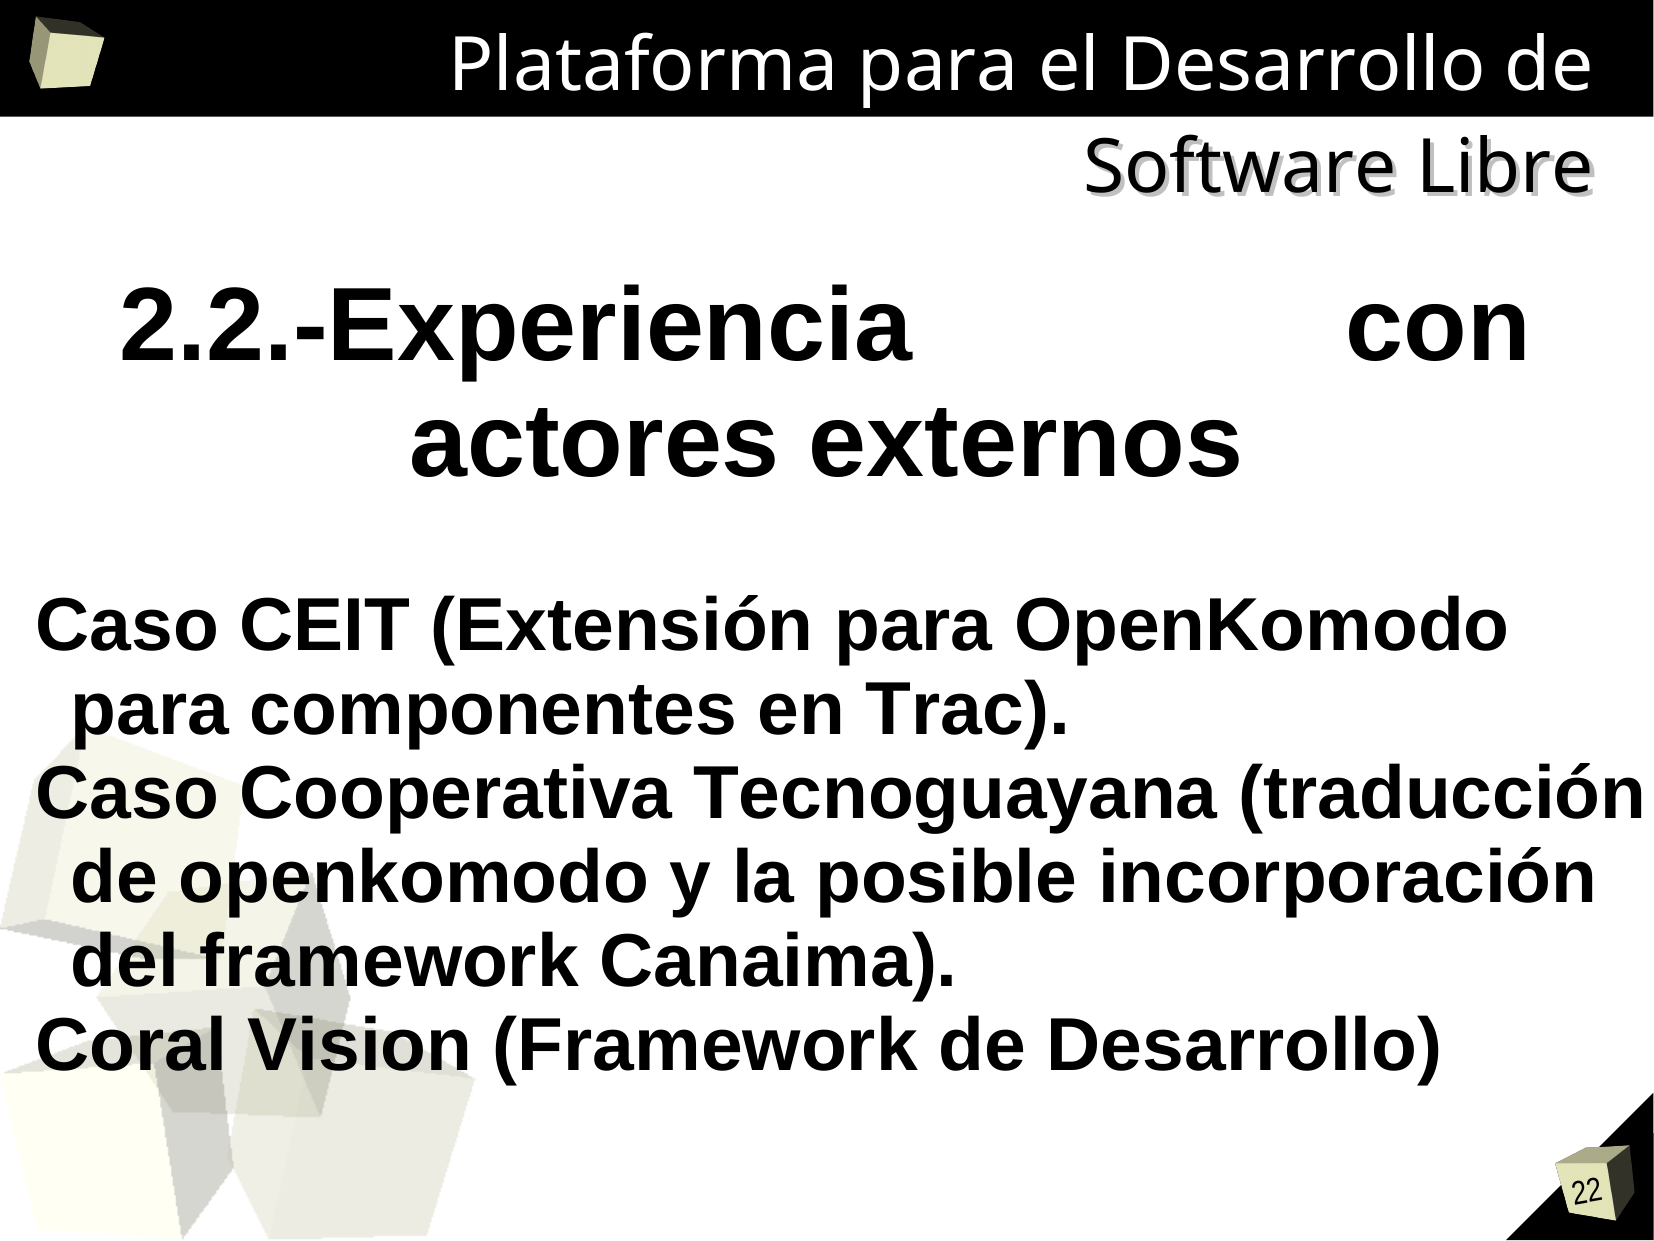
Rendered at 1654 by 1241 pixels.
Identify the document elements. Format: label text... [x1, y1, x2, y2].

subtitle 2.2.-Experiencia con actores externos Caso CEIT (Extensión para OpenKomodo para componentes en Trac). Caso Cooperativa Tecnoguayana (traducción de openkomodo y la posible incorporación del framework Canaima). Coral Vision (Framework de Desarrollo) [0, 110, 1654, 1241]
title Plataforma para el Desarrollo de Software Libre [118, 24, 1595, 110]
